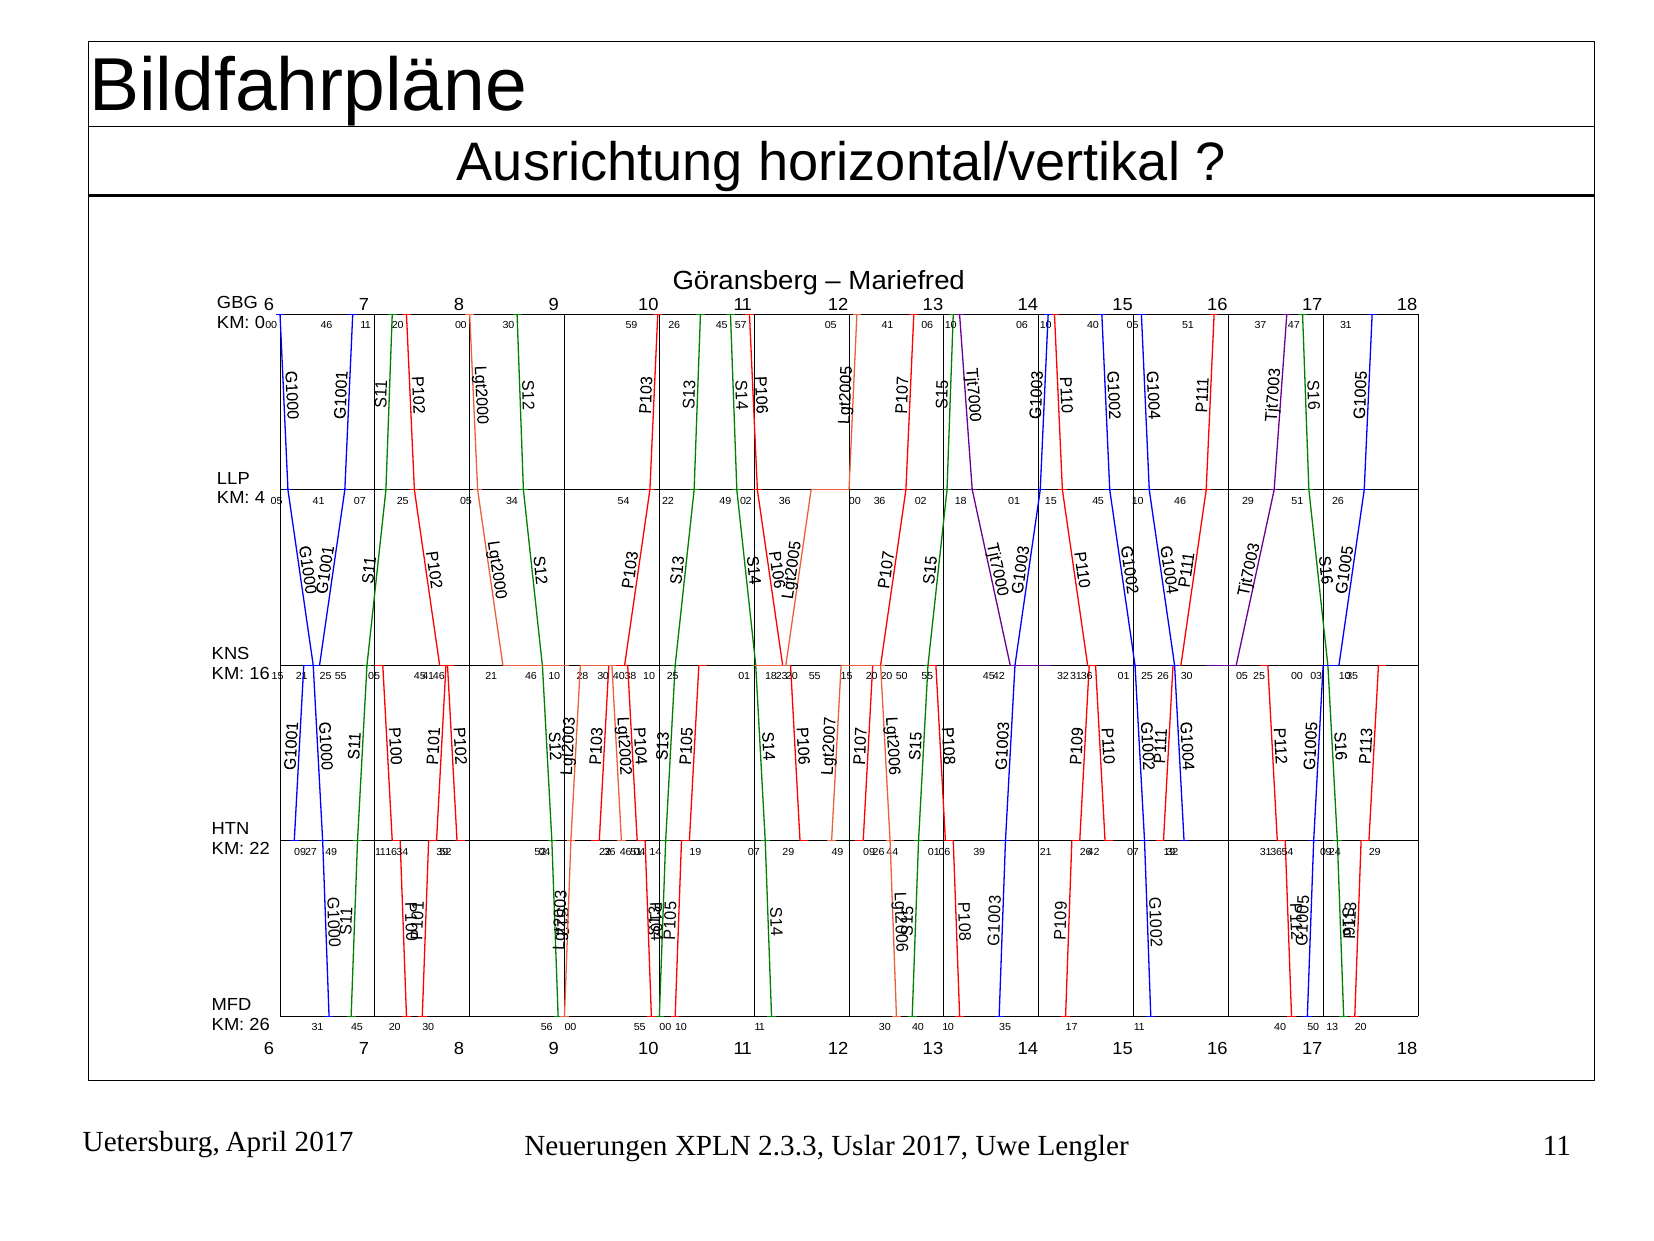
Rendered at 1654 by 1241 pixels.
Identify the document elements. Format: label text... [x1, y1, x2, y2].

title Ausrichtung horizontal/vertikal ? [88, 126, 1595, 194]
chart [200, 260, 1429, 1063]
title Bildfahrpläne [88, 41, 1595, 126]
